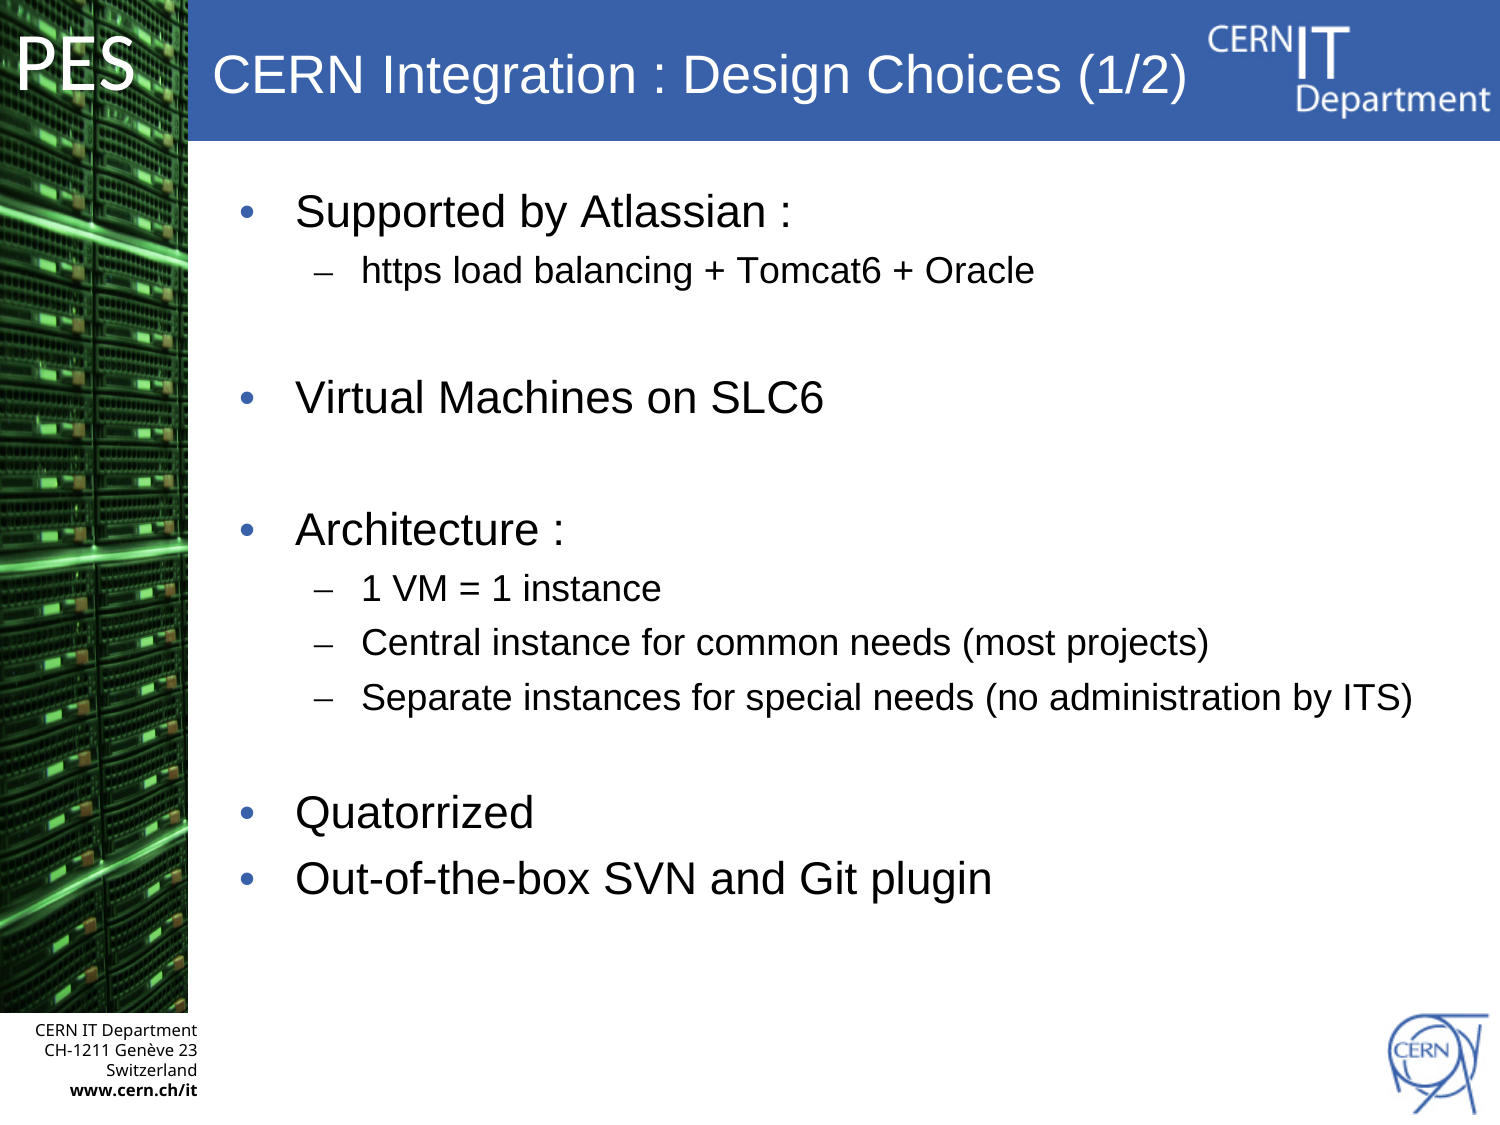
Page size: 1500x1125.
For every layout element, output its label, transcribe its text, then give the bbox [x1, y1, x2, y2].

picture [1387, 1012, 1490, 1115]
picture [0, 0, 212, 1013]
list Supported by Atlassian : https load balancing + Tomcat6 + Oracle Virtual Machines on SLC6 Architecture : 1 VM = 1 instance Central instance for common needs (most projects) Separate instances for special needs (no administration by ITS) Quatorrized Out-of-the-box SVN and Git plugin [224, 178, 1462, 1017]
title CERN Integration : Design Choices (1/2) [212, 0, 1351, 150]
picture [1351, 0, 1500, 141]
